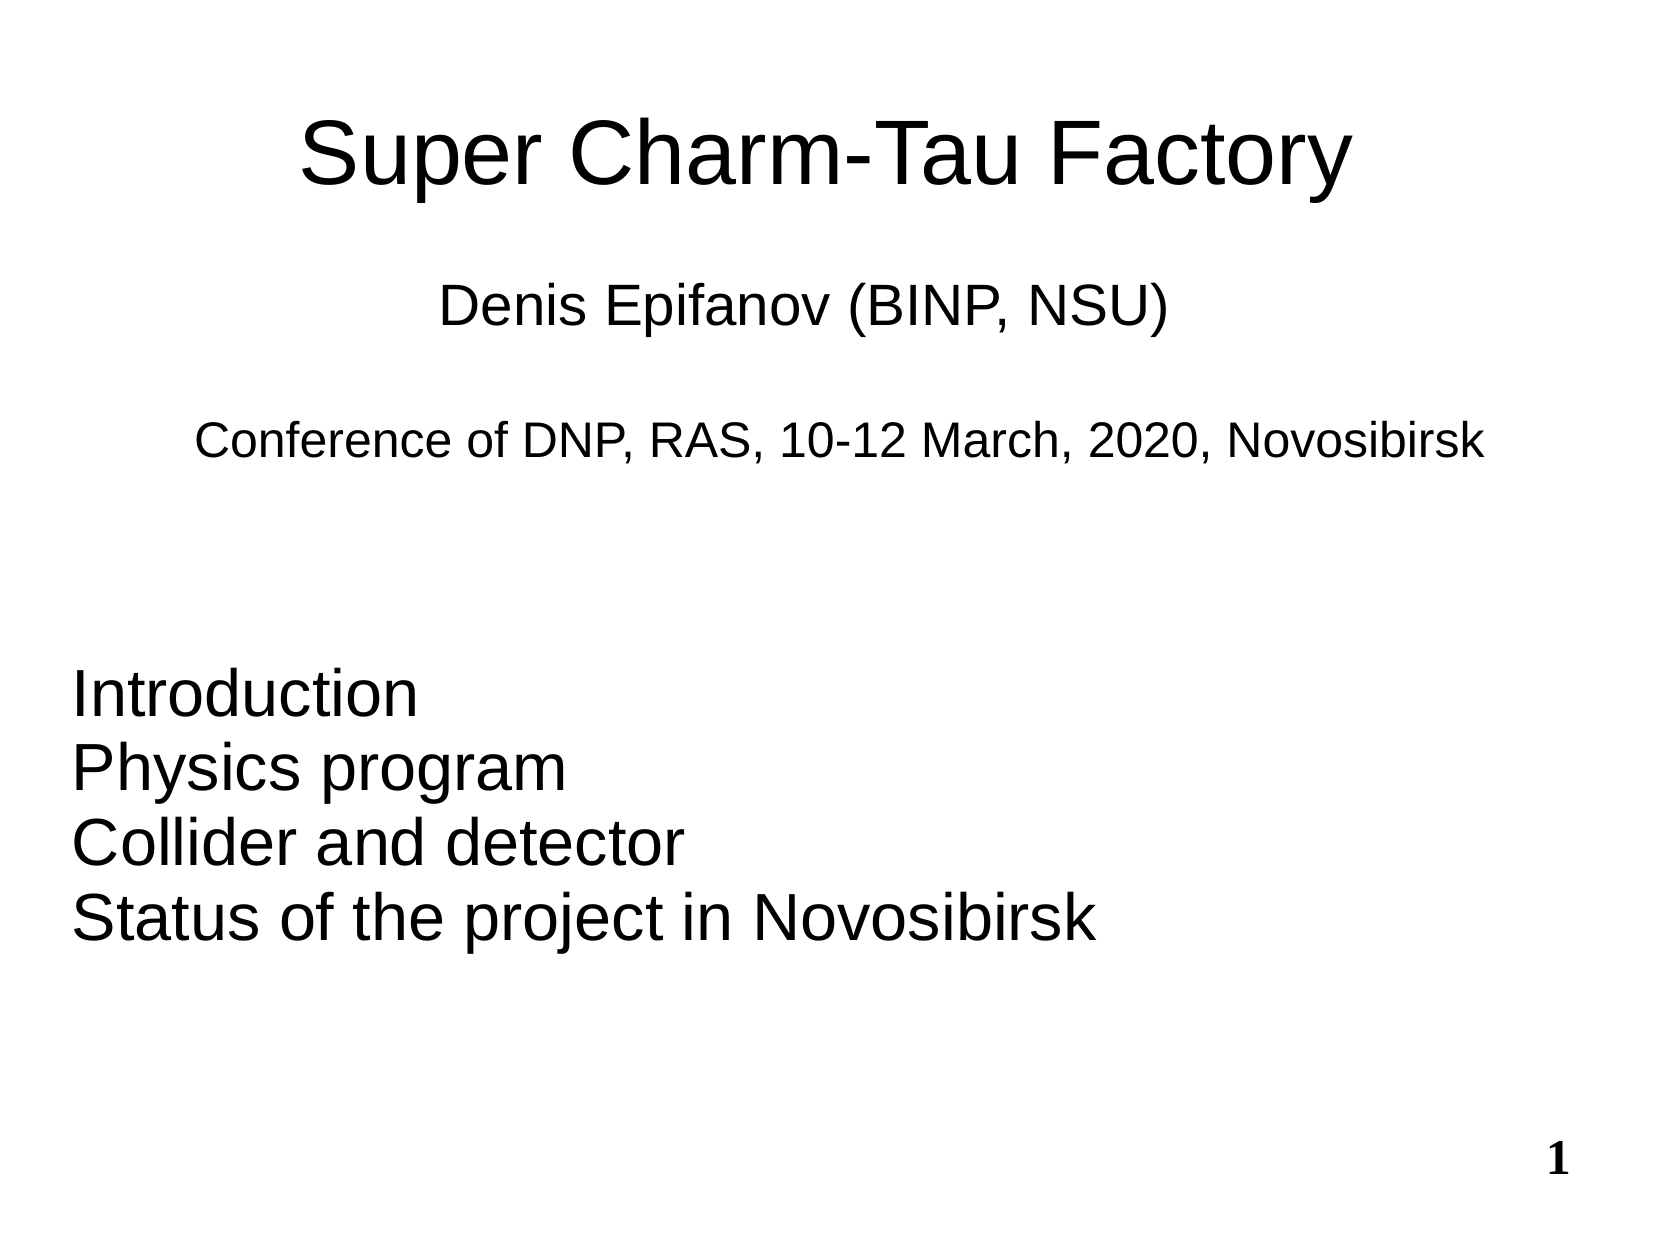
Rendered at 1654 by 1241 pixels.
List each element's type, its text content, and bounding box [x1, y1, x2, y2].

title Super Charm-Tau Factory [82, 49, 1571, 257]
subtitle Introduction Physics program Collider and detector Status of the project in Novosibirsk [71, 620, 1561, 1066]
text_box Denis Epifanov (BINP, NSU) [424, 265, 1186, 346]
text_box Conference of DNP, RAS, 10-12 March, 2020, Novosibirsk [179, 405, 1501, 476]
